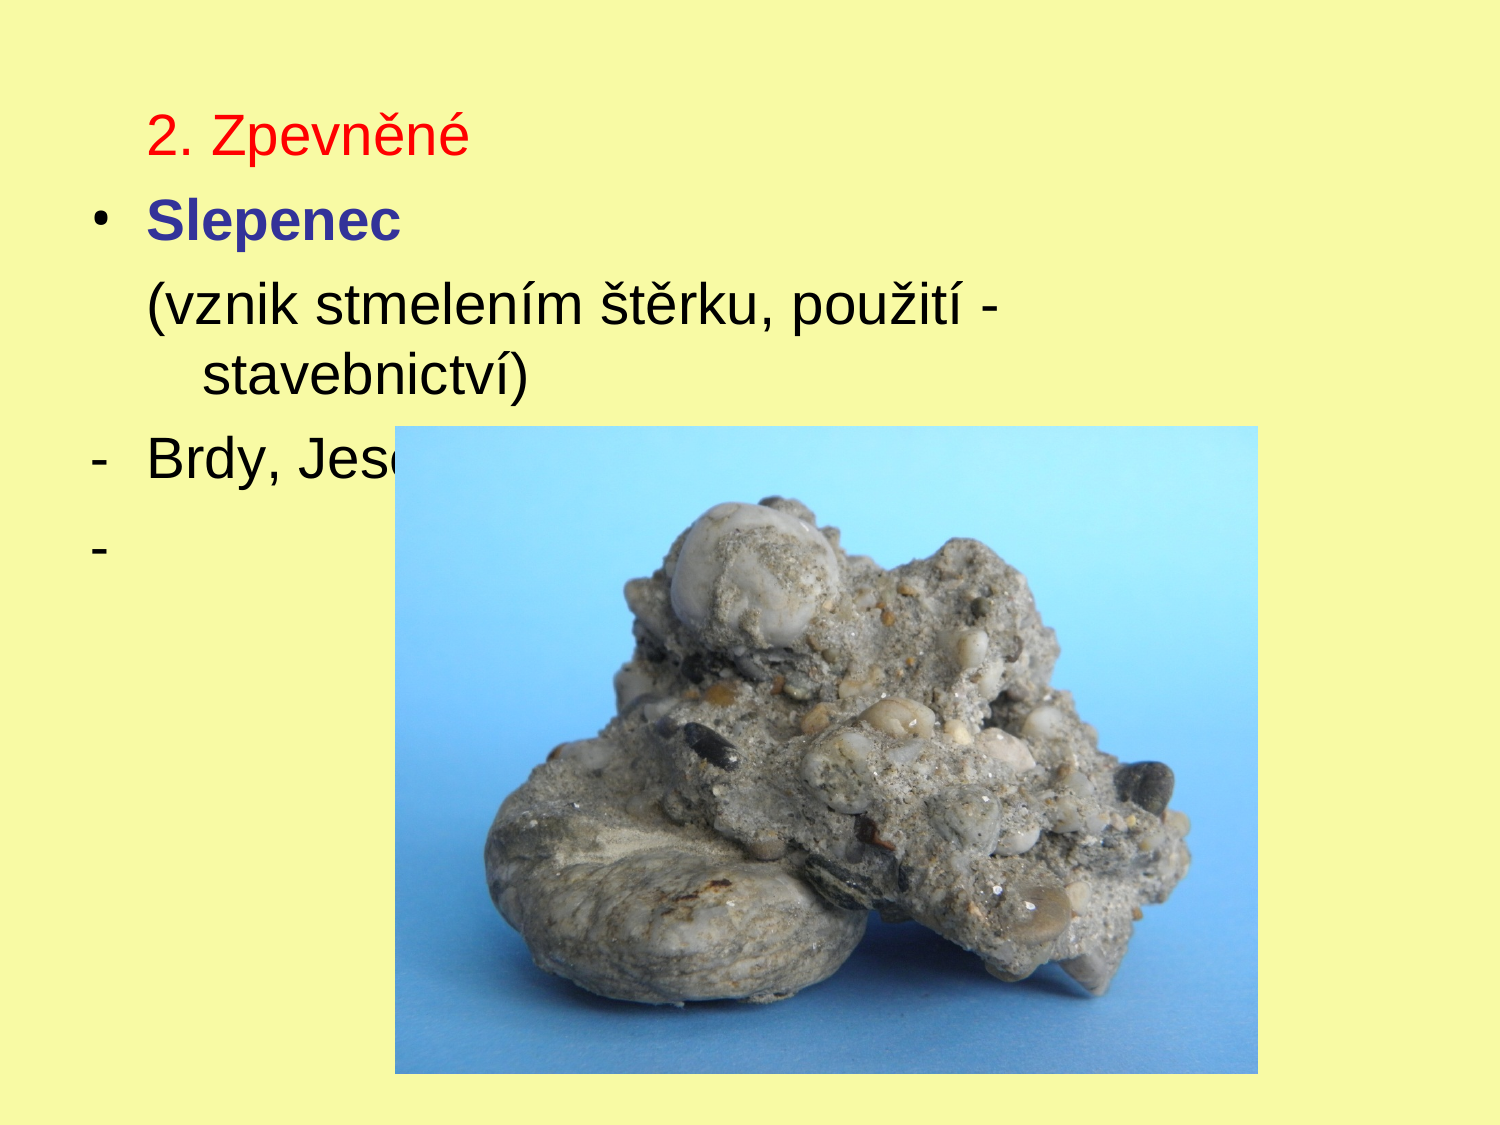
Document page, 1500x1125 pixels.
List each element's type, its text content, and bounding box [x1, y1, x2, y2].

list 2. Zpevněné Slepenec (vznik stmelením štěrku, použití - stavebnictví) Brdy, Jeseníky [75, 90, 1329, 1005]
picture [395, 426, 1258, 1074]
